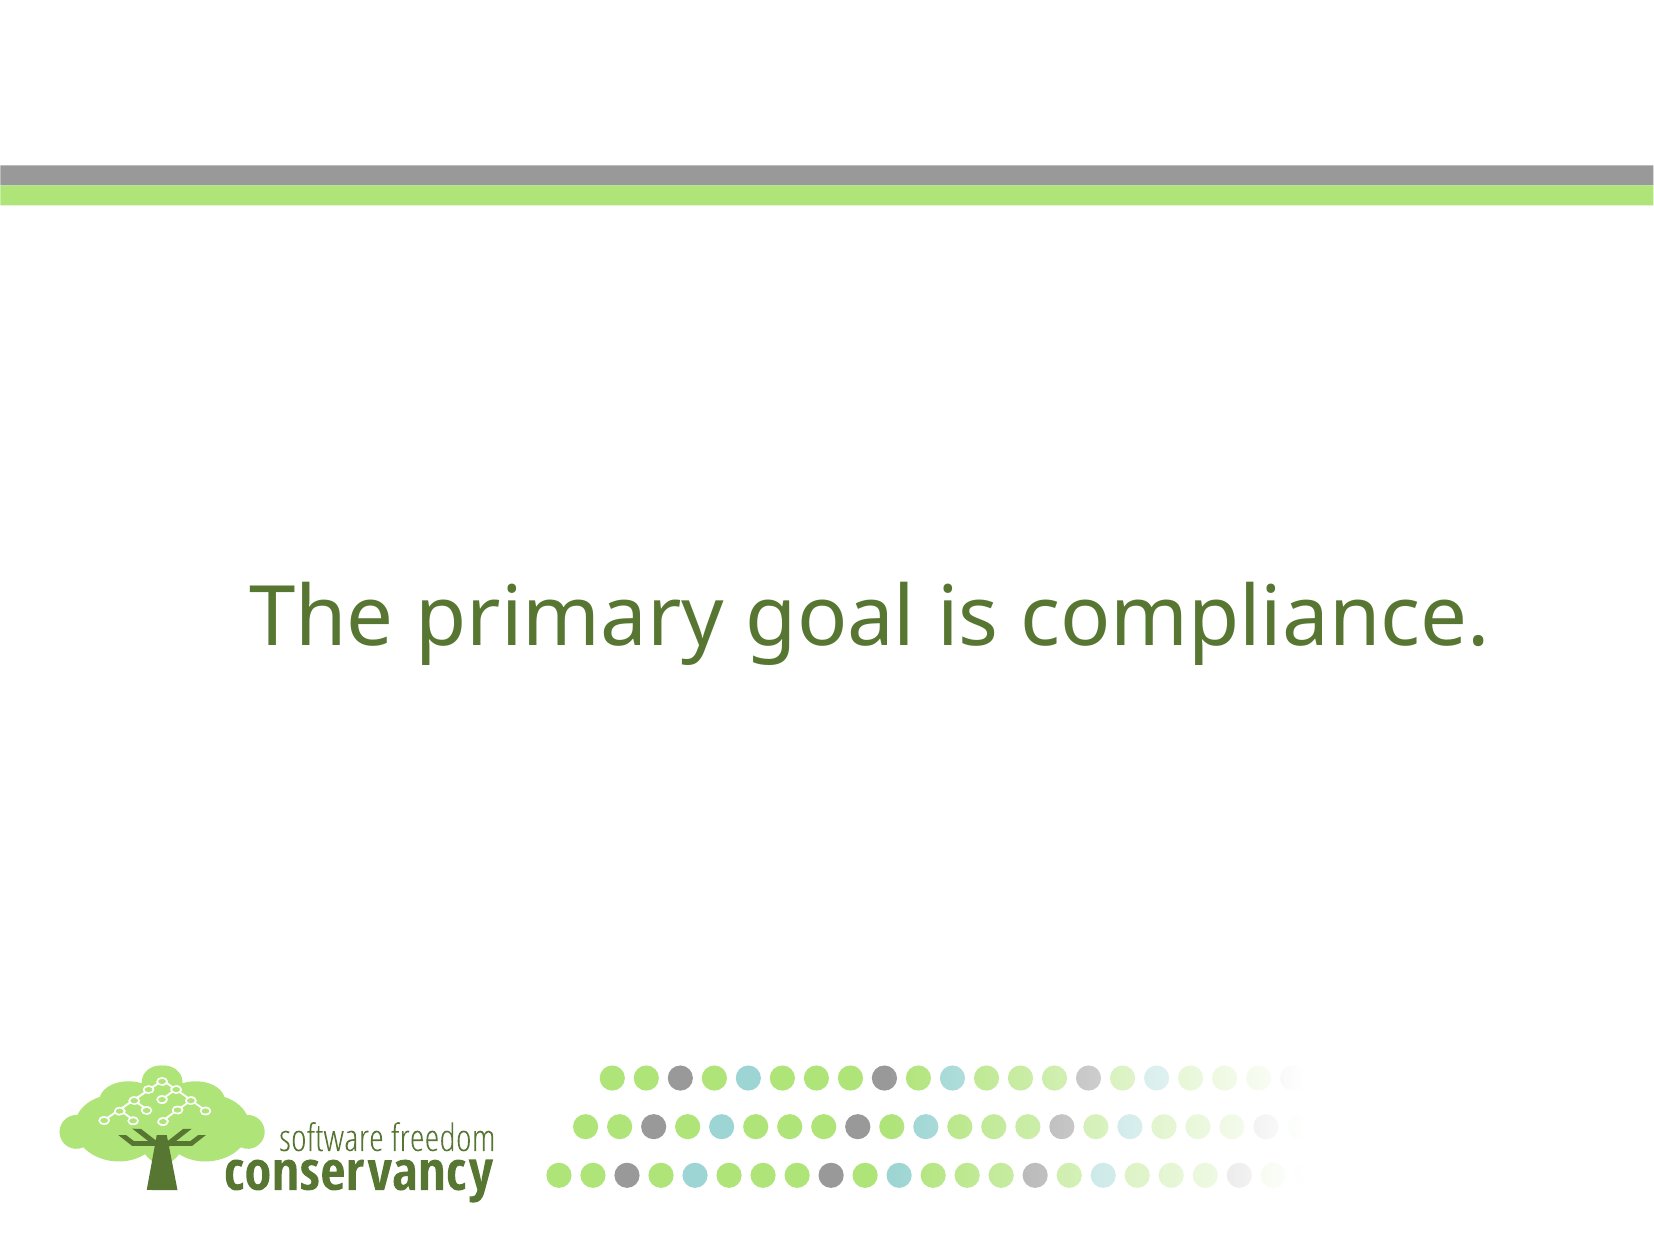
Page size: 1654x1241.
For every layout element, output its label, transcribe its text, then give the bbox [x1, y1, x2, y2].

title The primary goal is compliance. [165, 510, 1546, 718]
